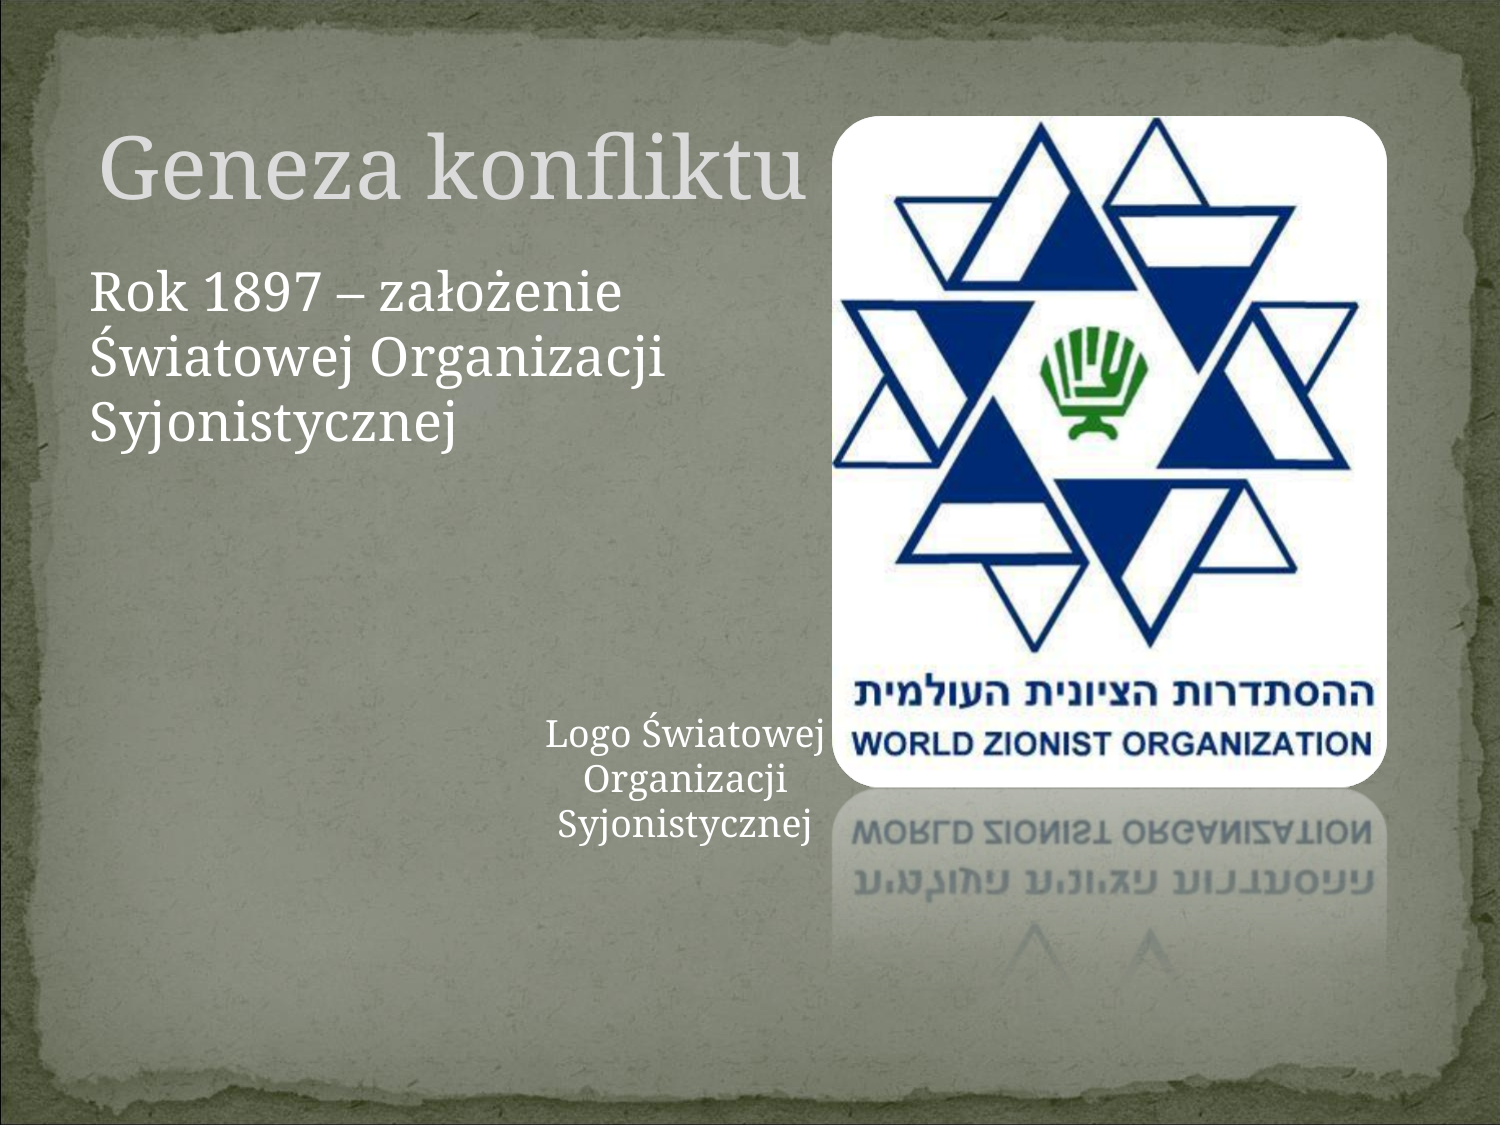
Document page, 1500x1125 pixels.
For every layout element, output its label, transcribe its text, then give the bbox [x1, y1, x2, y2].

picture [0, 0, 1500, 1125]
text_box Geneza konfliktu [74, 24, 832, 225]
text_box Rok 1897 – założenie Światowej Organizacji Syjonistycznej [74, 249, 741, 1000]
text_box Logo Światowej Organizacji Syjonistycznej [515, 703, 856, 853]
